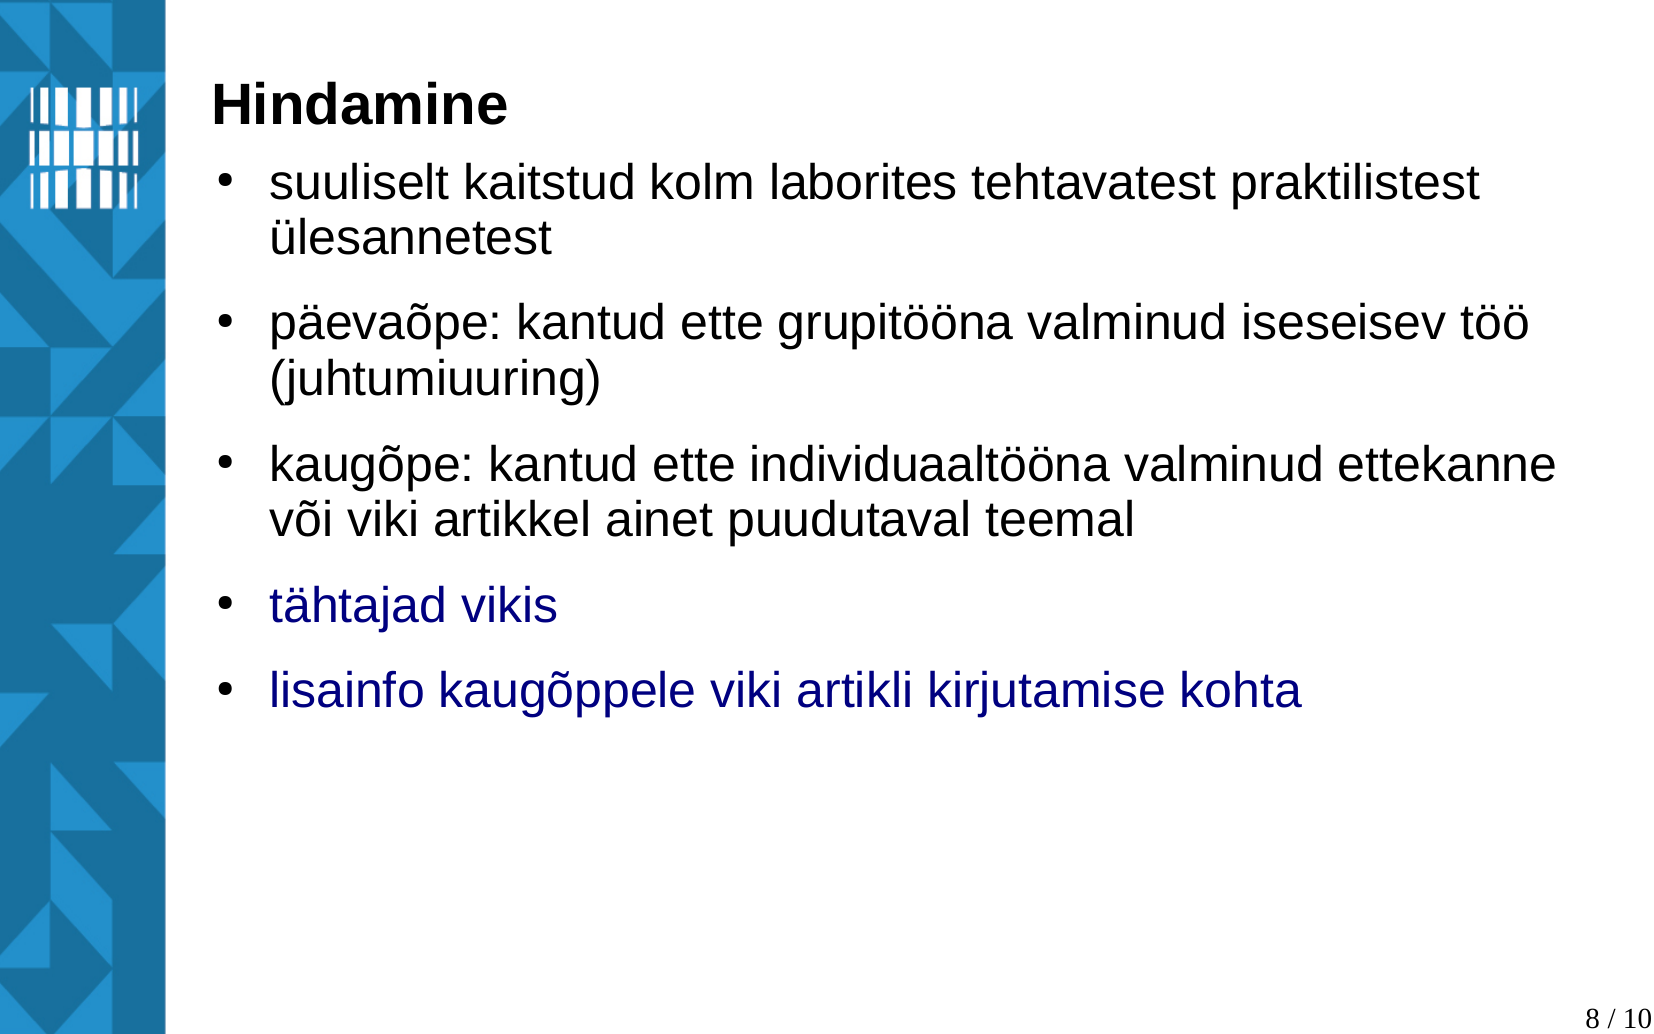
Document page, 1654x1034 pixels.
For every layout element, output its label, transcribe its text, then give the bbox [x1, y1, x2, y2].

list suuliselt kaitstud kolm laborites tehtavatest praktilistest ülesannetest päevaõpe: kantud ette grupitööna valminud iseseisev töö (juhtumiuuring) kaugõpe: kantud ette individuaaltööna valminud ettekanne või viki artikkel ainet puudutaval teemal tähtajad vikis lisainfo kaugõppele viki artikli kirjutamise kohta [198, 153, 1583, 957]
title Hindamine [211, 17, 1531, 153]
